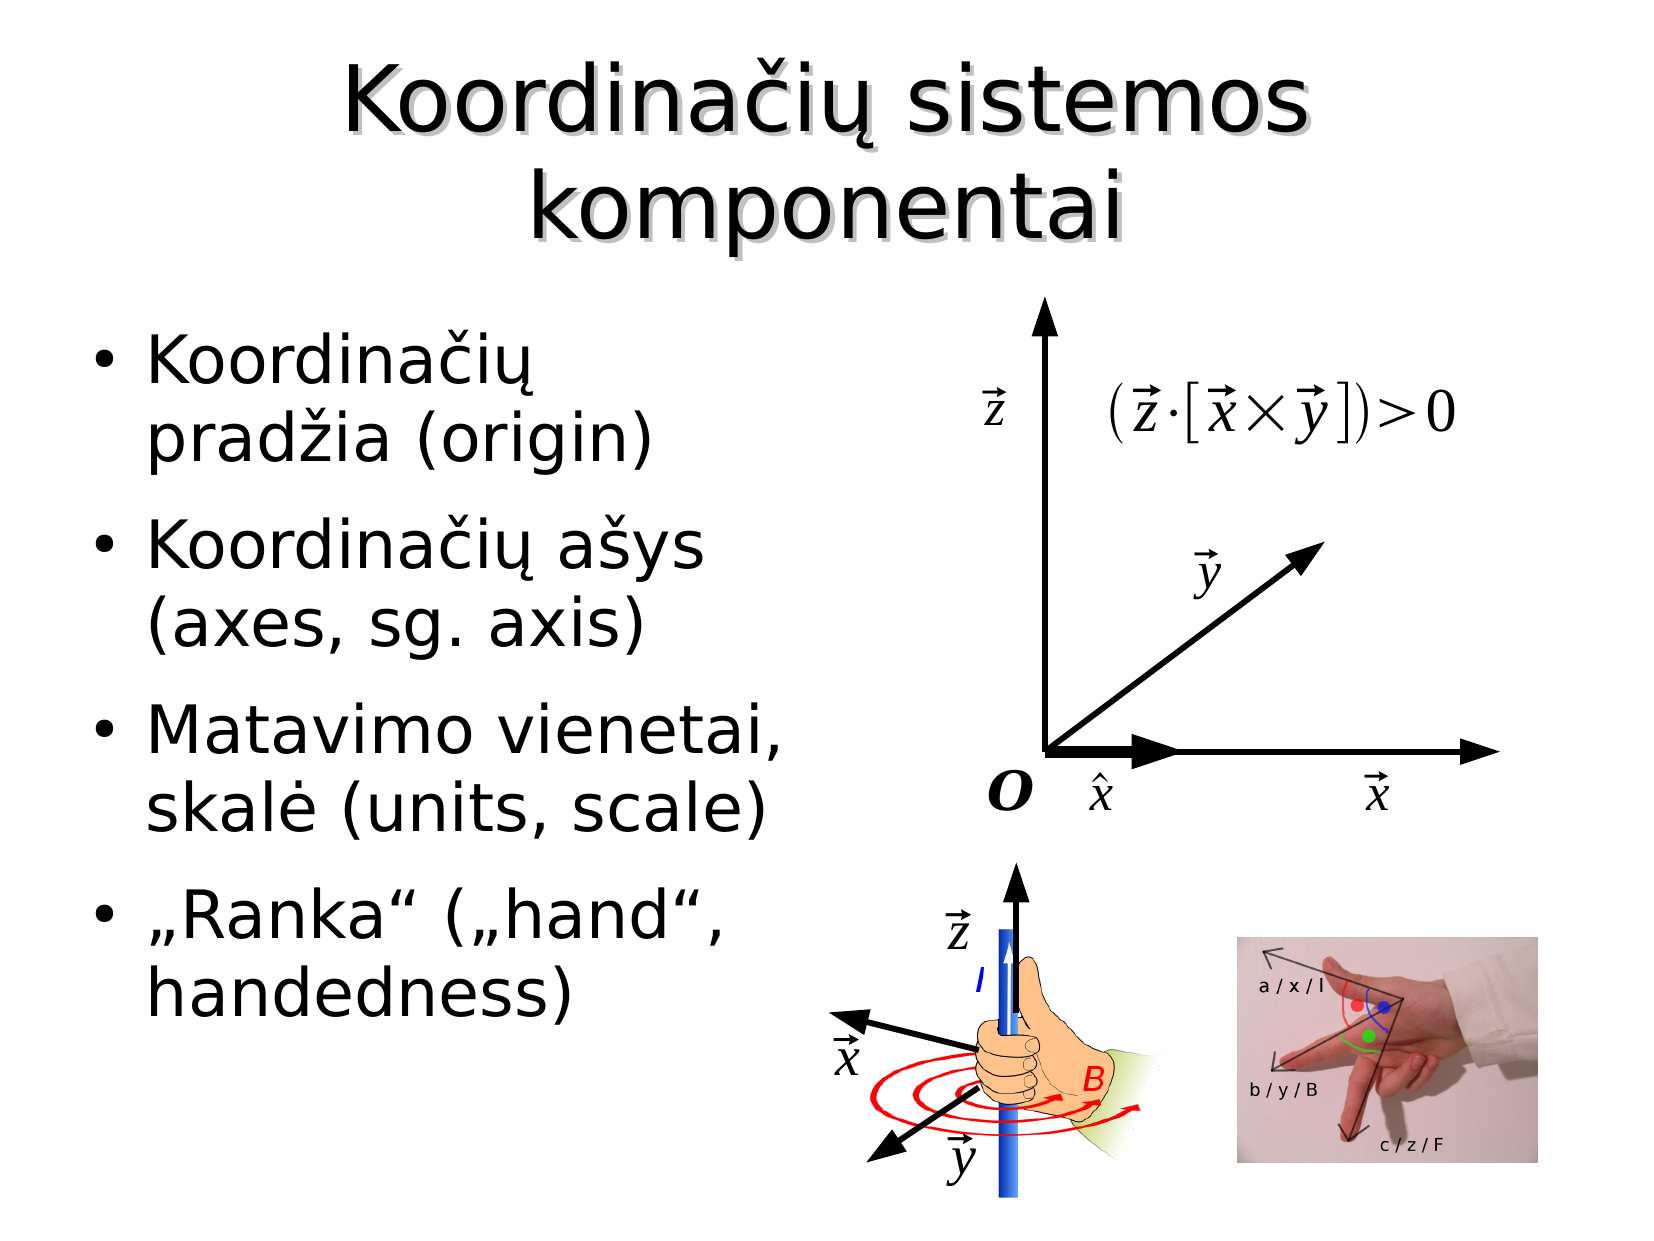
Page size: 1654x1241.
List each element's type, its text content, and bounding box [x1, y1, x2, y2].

picture [866, 922, 1167, 1201]
chart [937, 1125, 982, 1187]
chart [1100, 375, 1463, 447]
chart [1184, 541, 1227, 600]
chart [1356, 763, 1395, 822]
text_box O [972, 751, 1050, 831]
list Koordinačių pradžia (origin) Koordinačių ašys (axes, sg. axis) Matavimo vienetai, skalė (units, scale) „Ranka“ („hand“, handedness) [75, 321, 802, 1126]
chart [974, 378, 1014, 437]
chart [825, 1025, 867, 1088]
chart [937, 900, 979, 962]
chart [1079, 763, 1119, 822]
picture [1237, 937, 1538, 1163]
title Koordinačių sistemos komponentai [82, 45, 1571, 261]
